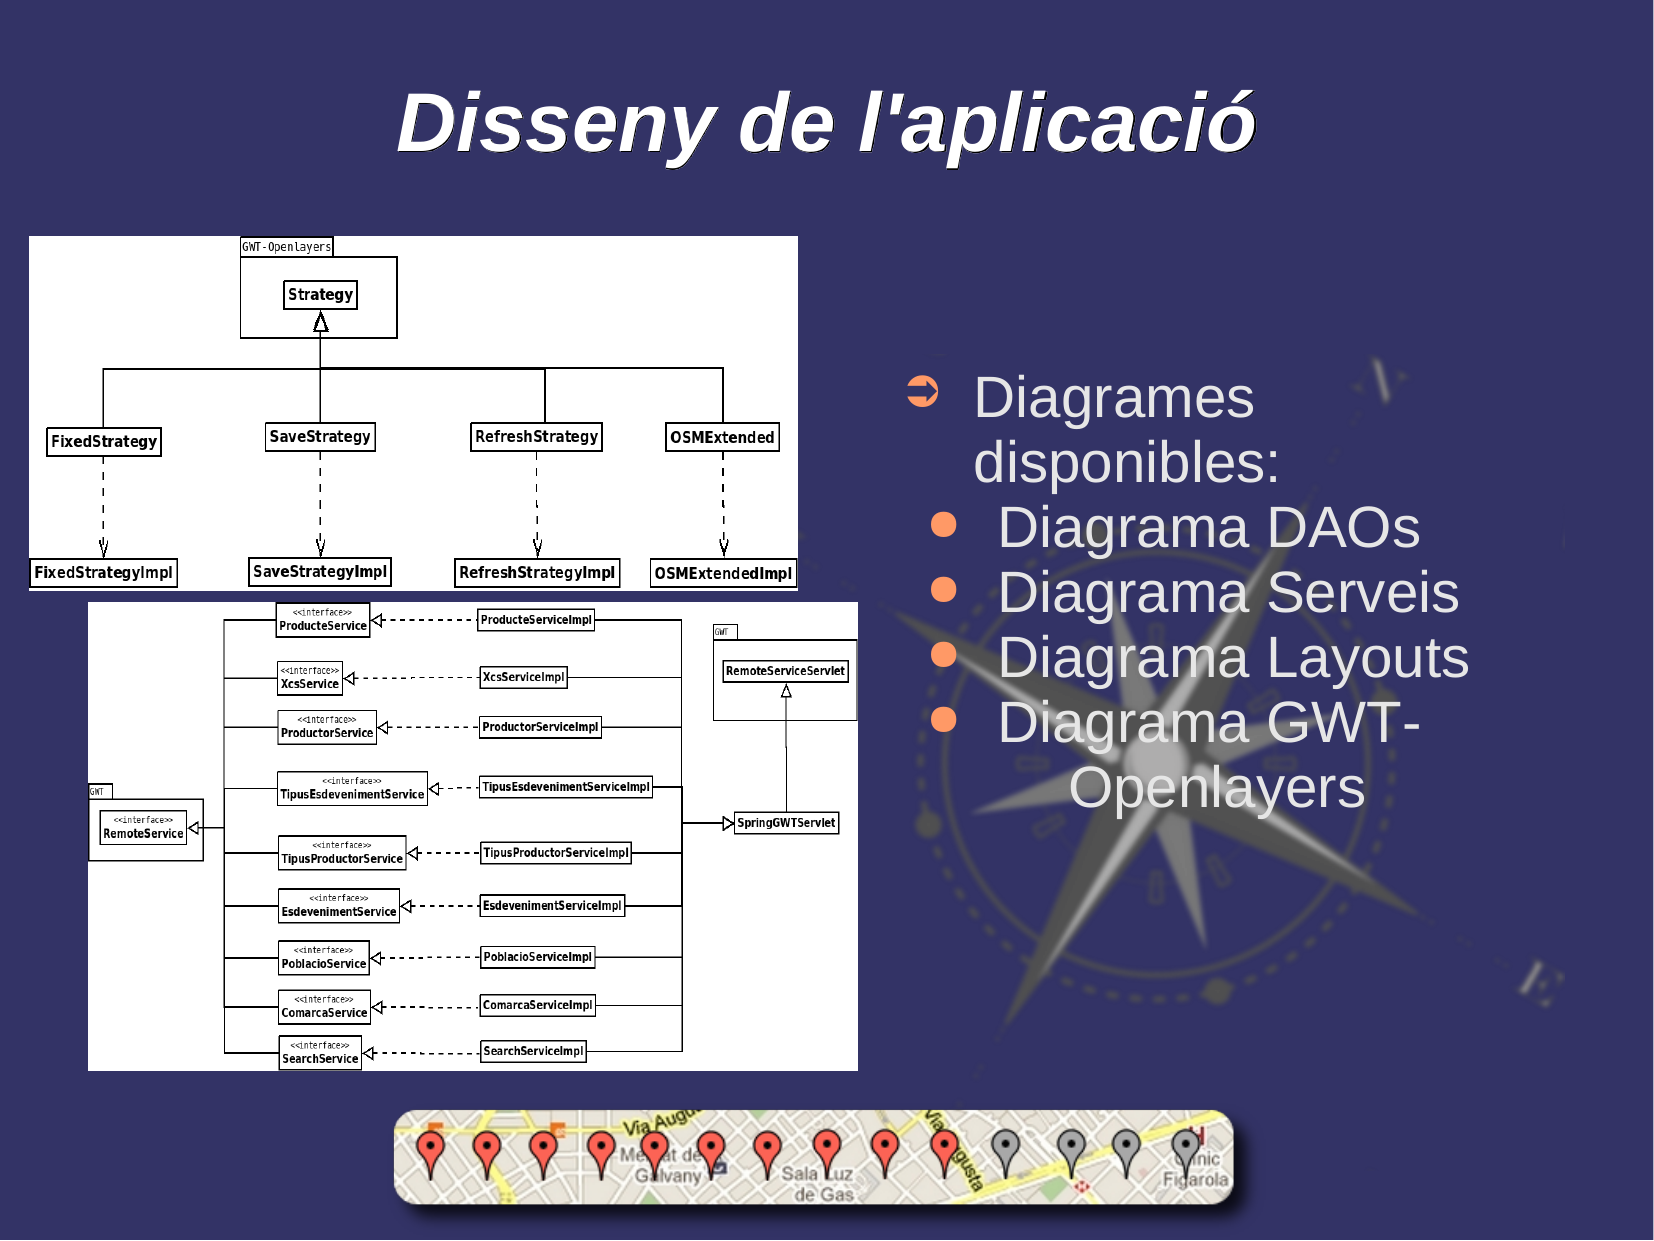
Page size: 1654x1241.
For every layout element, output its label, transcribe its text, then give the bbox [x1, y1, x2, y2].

title Disseny de l'aplicació [121, 19, 1534, 227]
list Diagrames disponibles: Diagrama DAOs Diagrama Serveis Diagrama Layouts Diagrama GWT-Openlayers [891, 364, 1570, 1184]
picture [29, 236, 1565, 1241]
